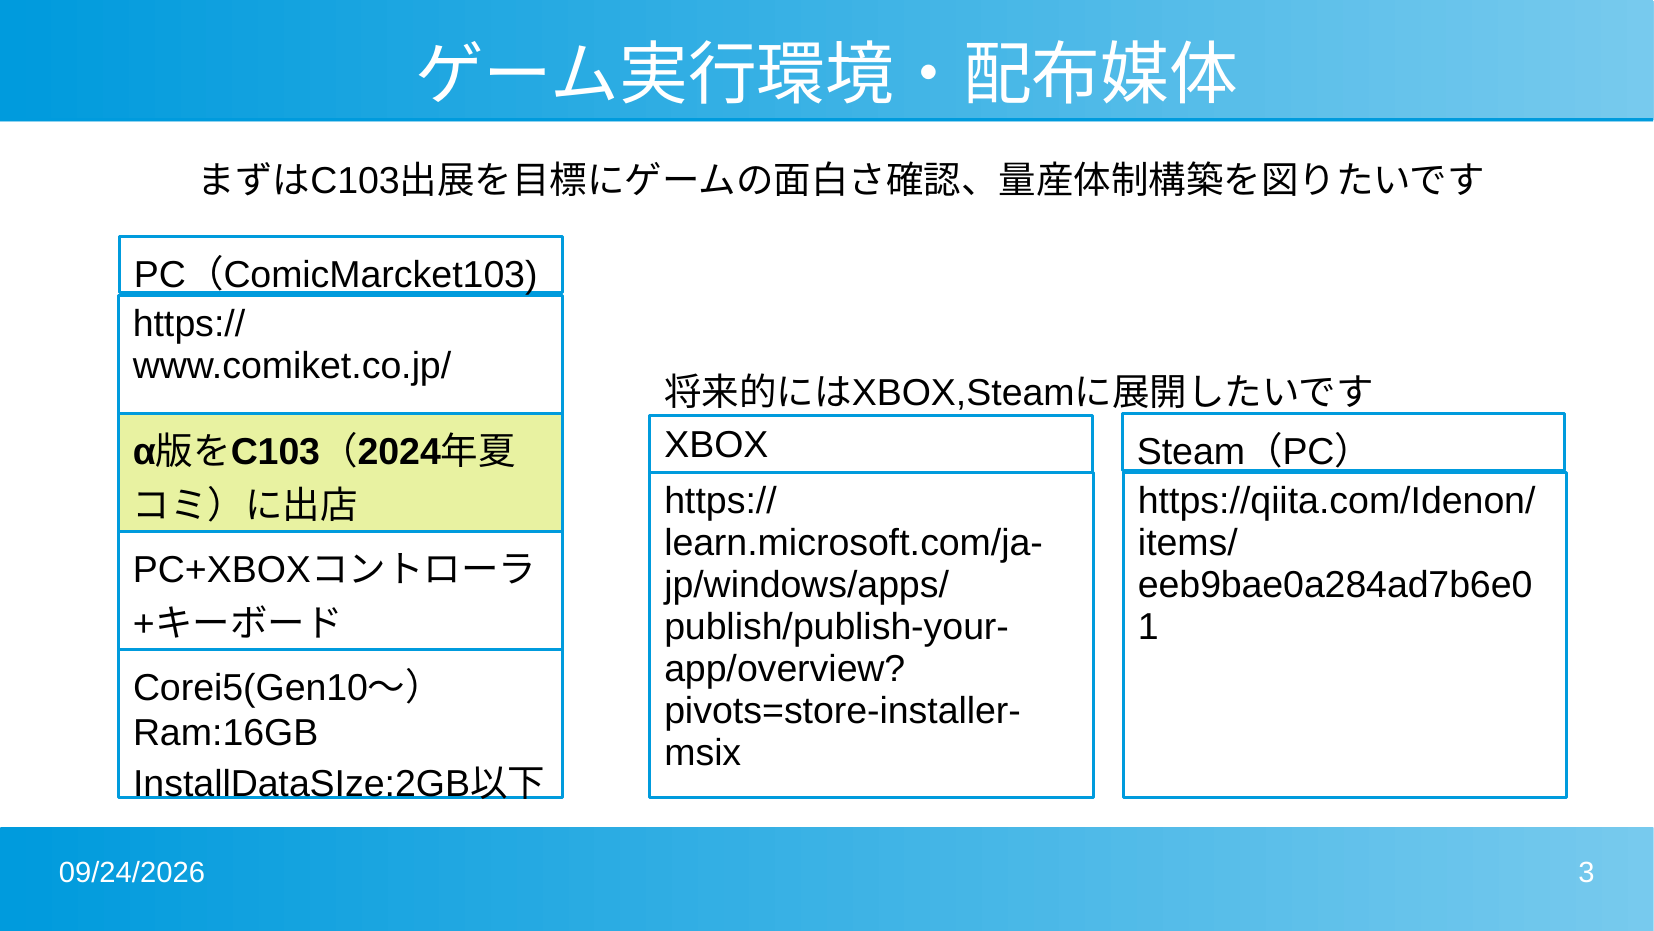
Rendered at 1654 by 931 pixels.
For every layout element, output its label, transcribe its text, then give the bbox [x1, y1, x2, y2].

text_box https://qiita.com/Idenon/items/eeb9bae0a284ad7b6e01 [1123, 472, 1567, 798]
text_box XBOX [649, 415, 1093, 473]
text_box PC（ComicMarcket103) [119, 236, 563, 293]
text_box PC+XBOXコントローラ+キーボード [118, 531, 563, 648]
text_box α版をC103（2024年夏コミ）に出店 [118, 413, 563, 530]
text_box 将来的にはXBOX,Steamに展開したいです [649, 354, 1565, 411]
text_box Steam（PC） [1122, 413, 1565, 471]
title ゲーム実行環境・配布媒体 [59, 29, 1595, 108]
text_box Corei5(Gen10～） Ram:16GB InstallDataSIze:2GB以下 [118, 649, 563, 798]
text_box https://www.comiket.co.jp/ [118, 295, 563, 412]
text_box https://learn.microsoft.com/ja-jp/windows/apps/publish/publish-your-app/overview?pivots=store-installer-msix [649, 474, 1094, 798]
title まずはC103出展を目標にゲームの面白さ確認、量産体制構築を図りたいです [118, 147, 1565, 207]
